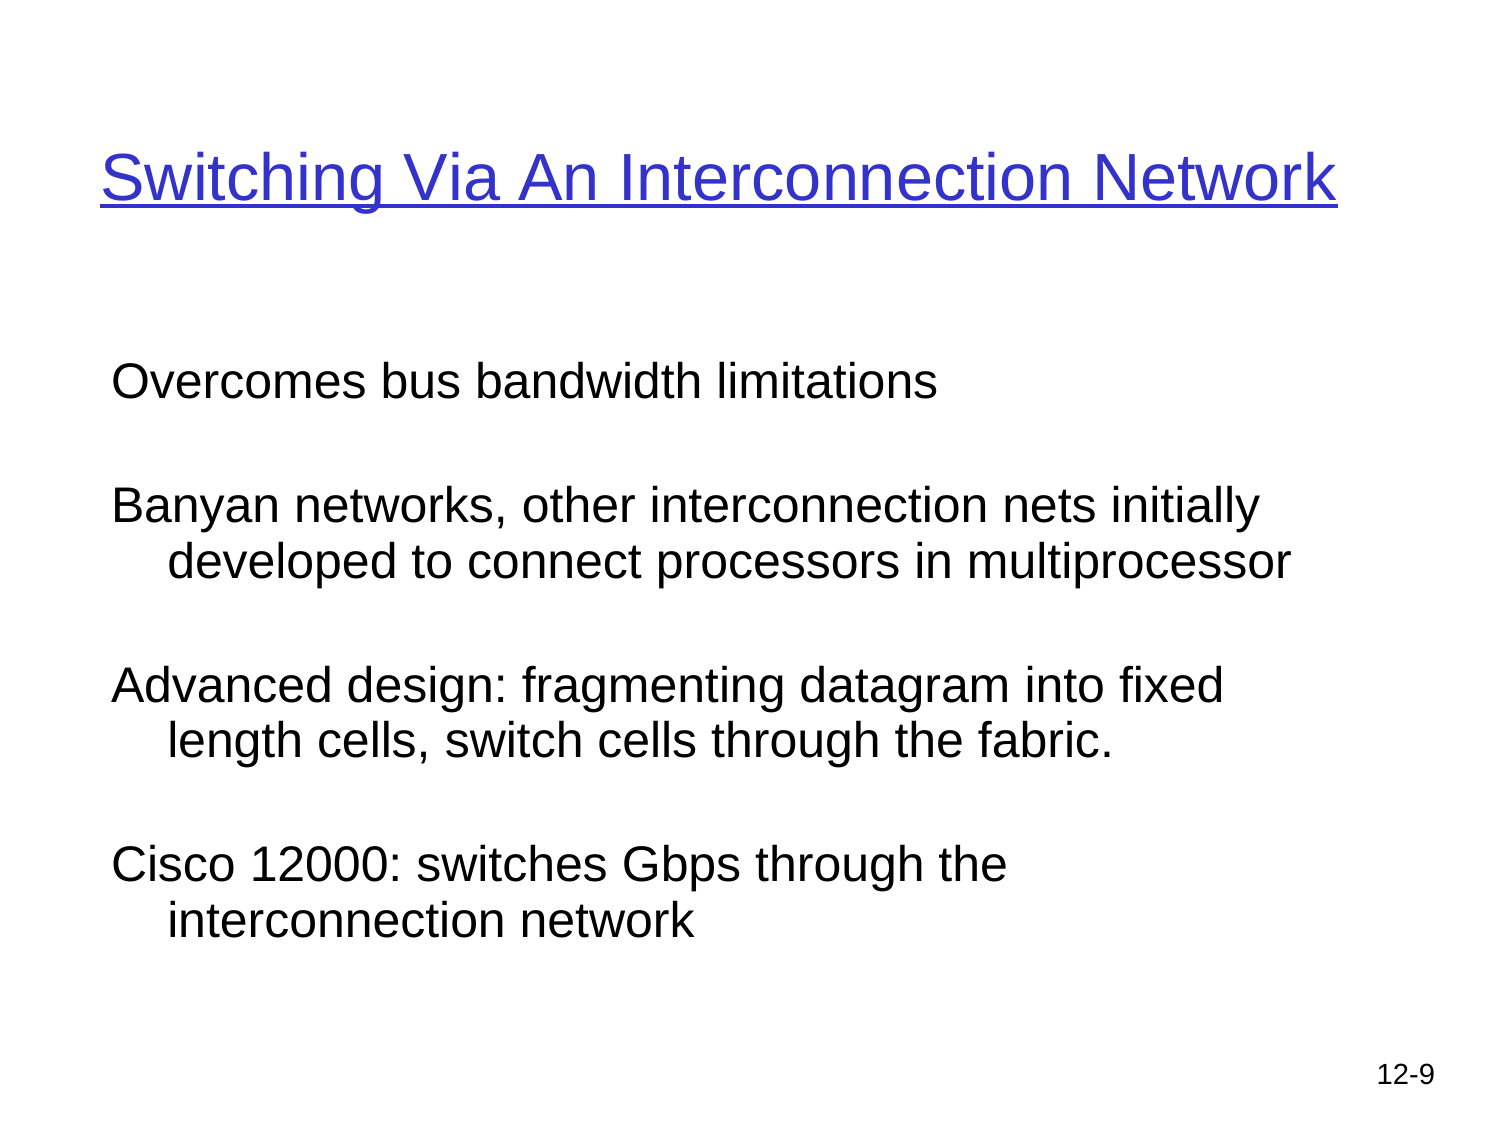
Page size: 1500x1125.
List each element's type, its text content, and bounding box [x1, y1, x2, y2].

list Overcomes bus bandwidth limitations Banyan networks, other interconnection nets initially developed to connect processors in multiprocessor Advanced design: fragmenting datagram into fixed length cells, switch cells through the fabric. Cisco 12000: switches Gbps through the interconnection network [96, 345, 1372, 956]
title Switching Via An Interconnection Network [85, 83, 1361, 271]
